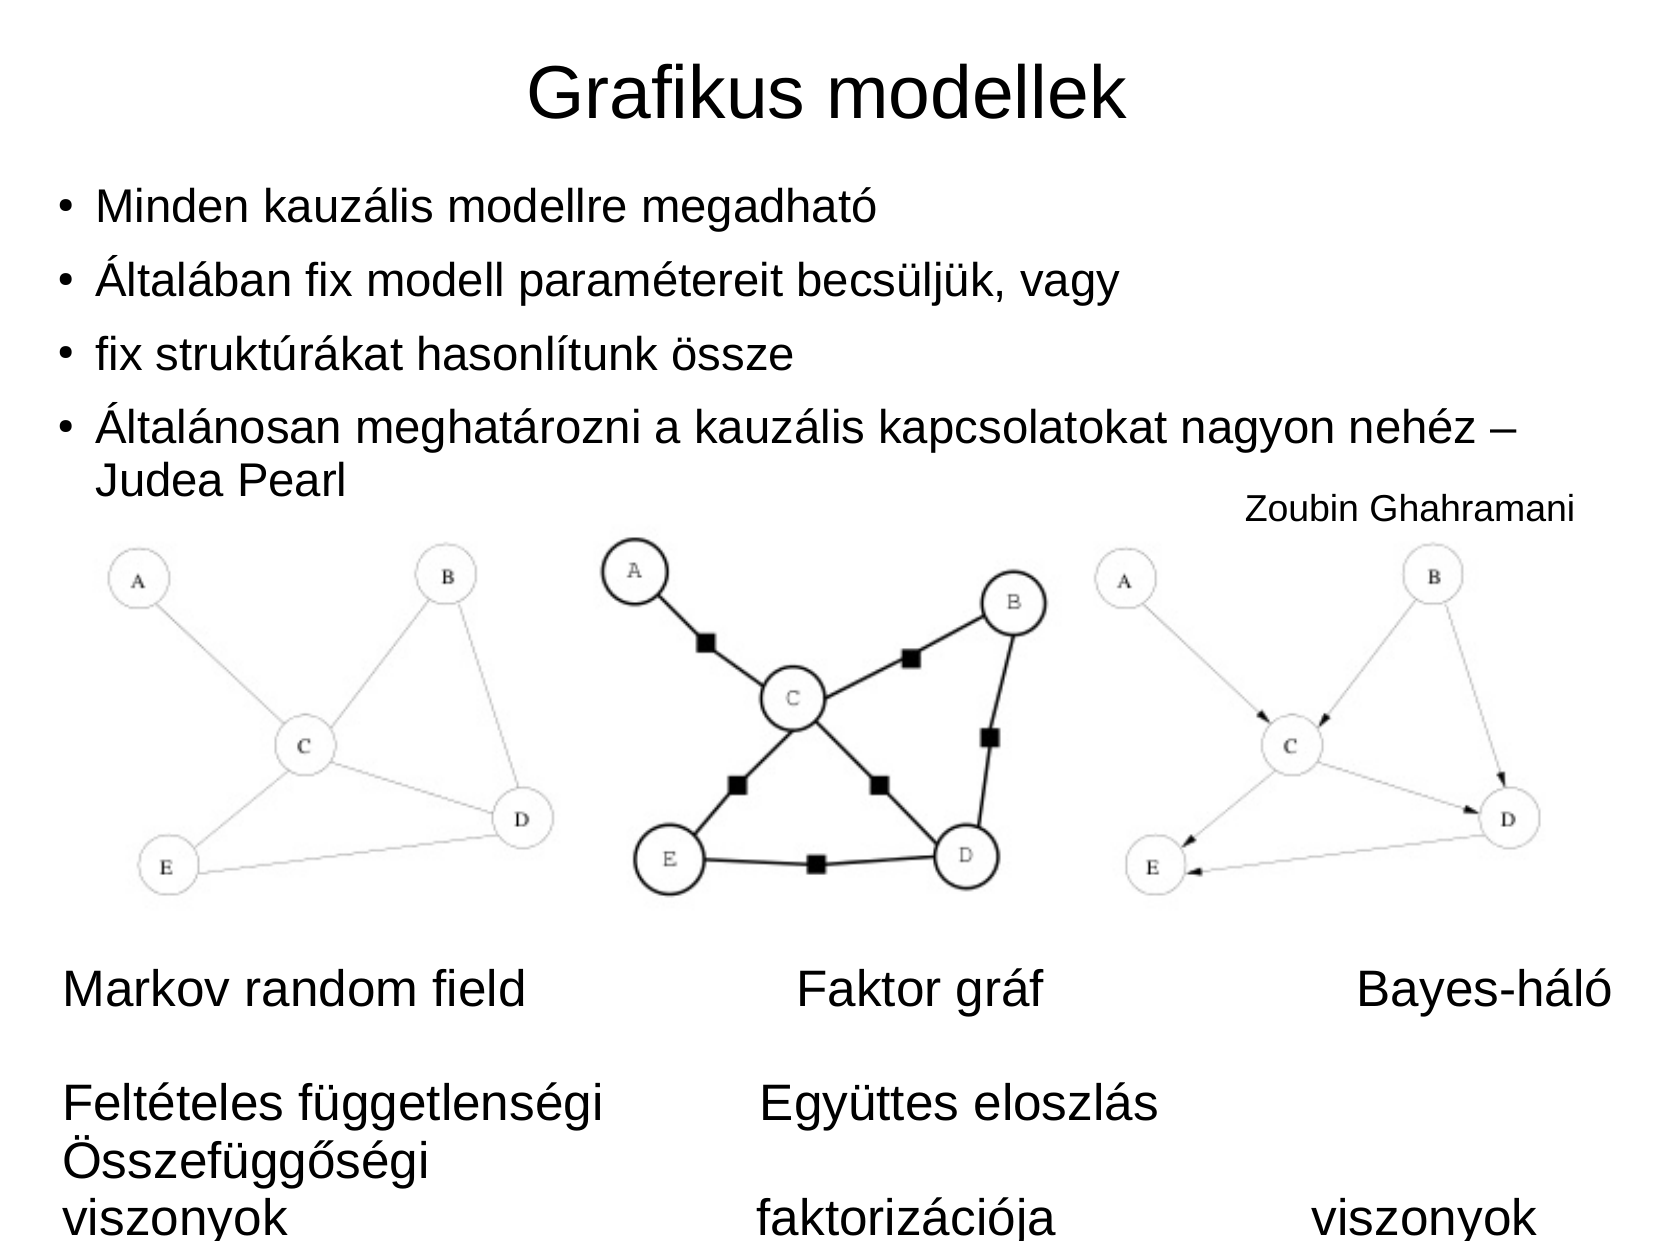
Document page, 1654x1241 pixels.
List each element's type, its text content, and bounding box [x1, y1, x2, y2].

list Minden kauzális modellre megadható Általában fix modell paramétereit becsüljük, vagy fix struktúrákat hasonlítunk össze Általánosan meghatározni a kauzális kapcsolatokat nagyon nehéz – Judea Pearl [45, 180, 1621, 511]
text_box Zoubin Ghahramani [1230, 480, 1591, 537]
list Markov random field Faktor gráf Bayes-háló Feltételes függetlenségi Együttes eloszlás Összefüggőségi viszonyok faktorizációja viszonyok [0, 960, 1654, 1241]
picture [77, 509, 1591, 944]
title Grafikus modellek [82, 49, 1571, 136]
